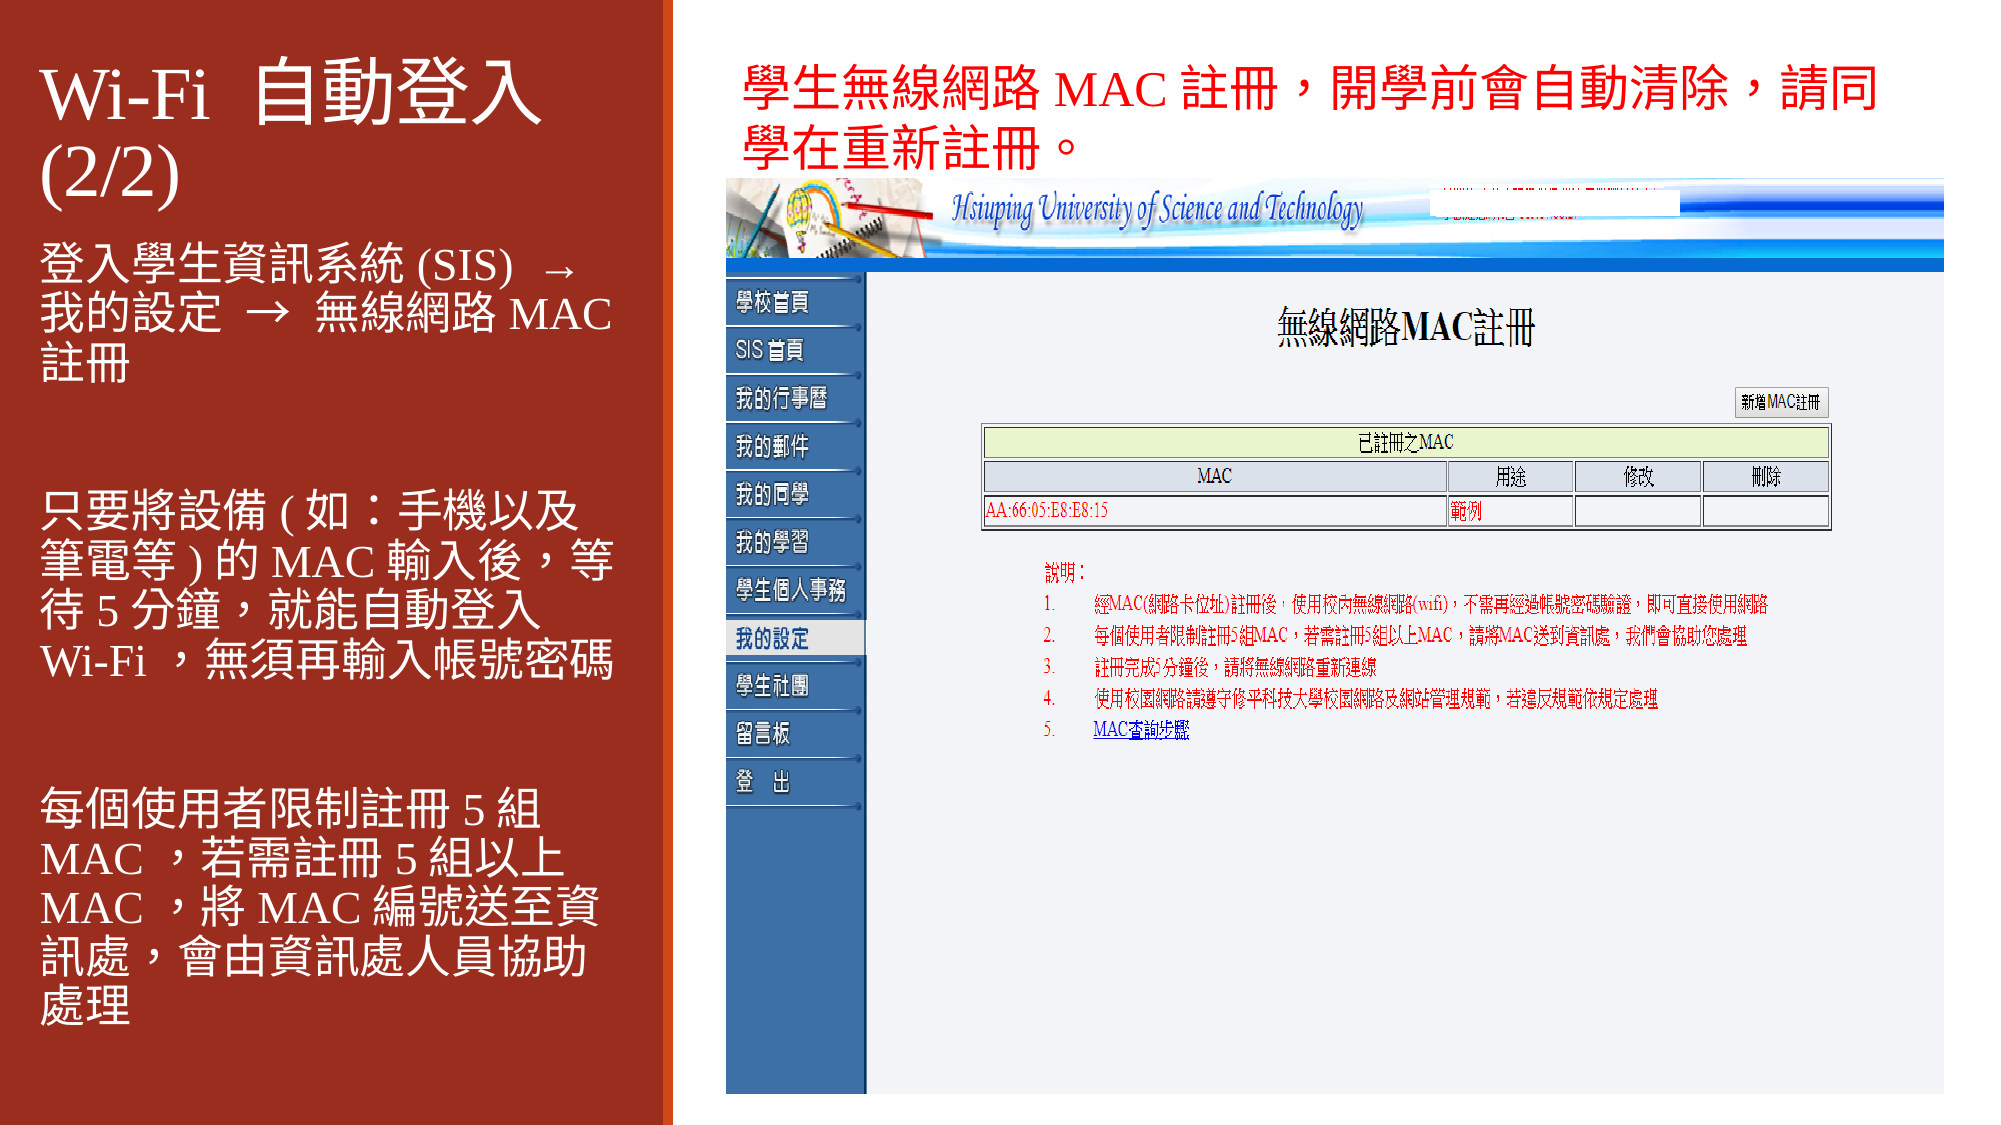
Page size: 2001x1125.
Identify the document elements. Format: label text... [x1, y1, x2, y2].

picture [726, 178, 1944, 1094]
title Wi-Fi 自動登入 (2/2) [24, 42, 652, 219]
text_box 學生無線網路MAC註冊，開學前會自動清除，請同學在重新註冊。 [726, 49, 1918, 178]
list 登入學生資訊系統(SIS) → 我的設定 → 無線網路MAC註冊 只要將設備(如：手機以及筆電等)的MAC輸入後，等待5分鐘，就能自動登入Wi-Fi，無須再輸入帳號密碼 每個使用者限制註冊5組MAC，若需註冊5組以上MAC，將MAC編號送至資訊處，會由資訊處人員協助處理 [24, 233, 638, 1061]
